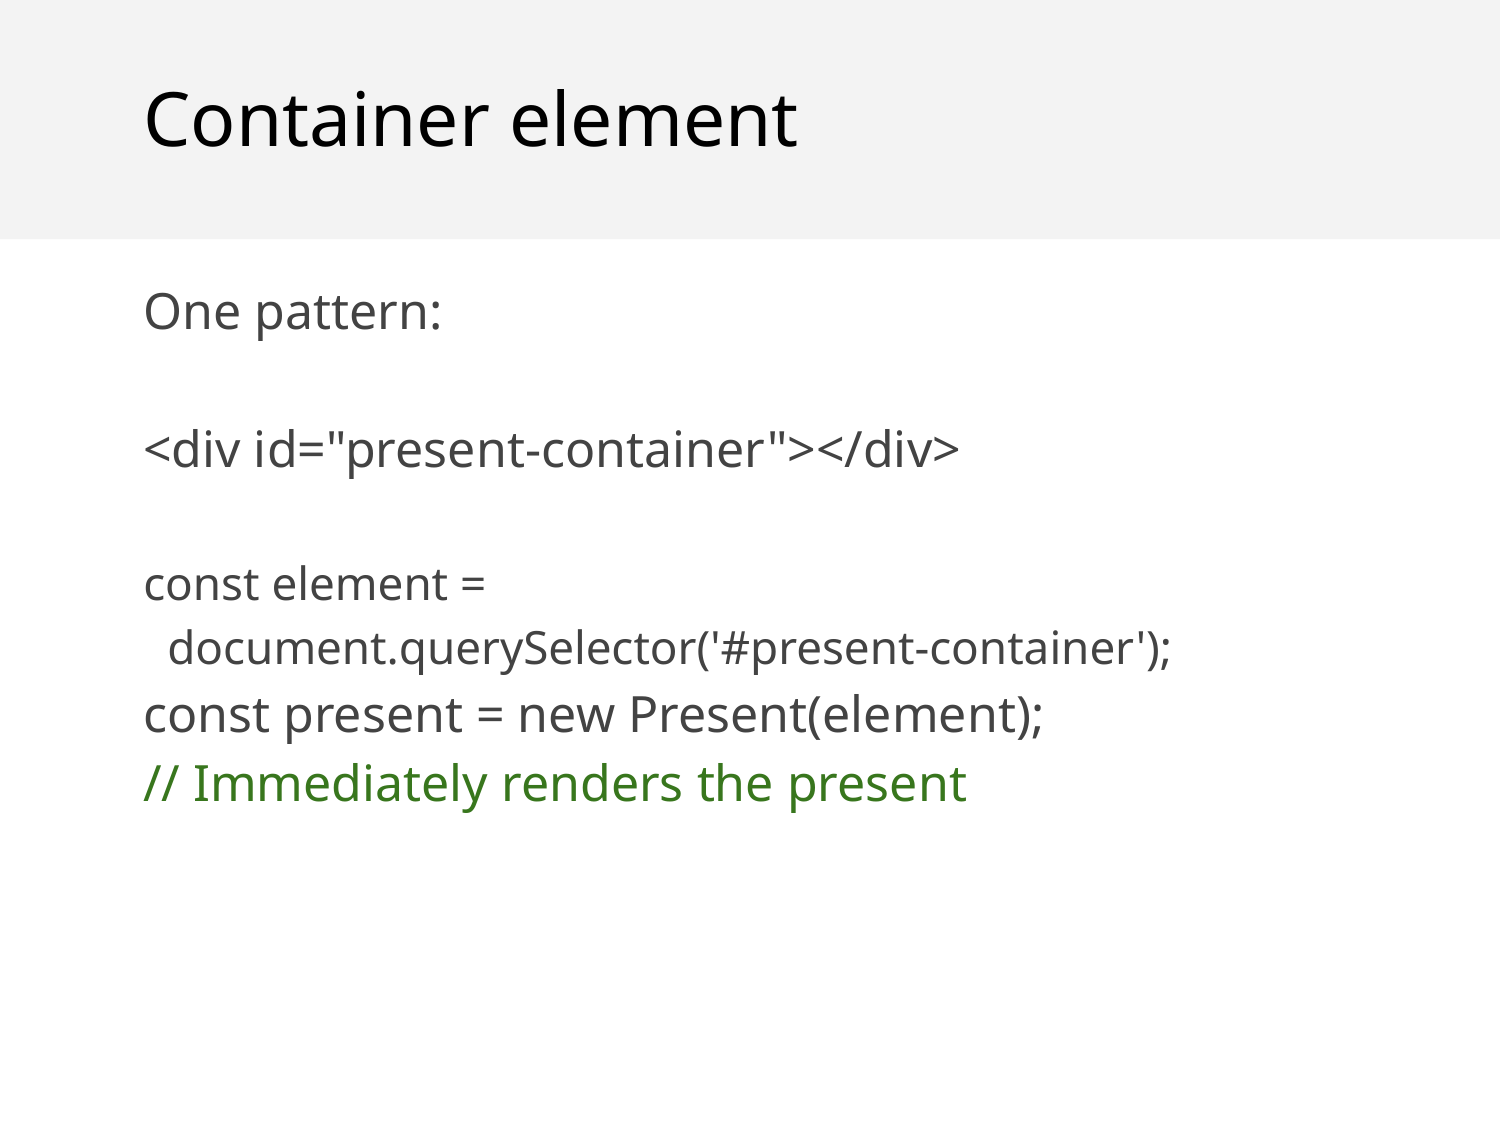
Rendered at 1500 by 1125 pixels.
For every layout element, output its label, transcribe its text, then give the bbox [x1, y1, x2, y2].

list One pattern: <div id="present-container"></div> const element = document.querySelector('#present-container'); const present = new Present(element); // Immediately renders the present [128, 255, 1372, 1004]
title Container element [128, 56, 1372, 183]
